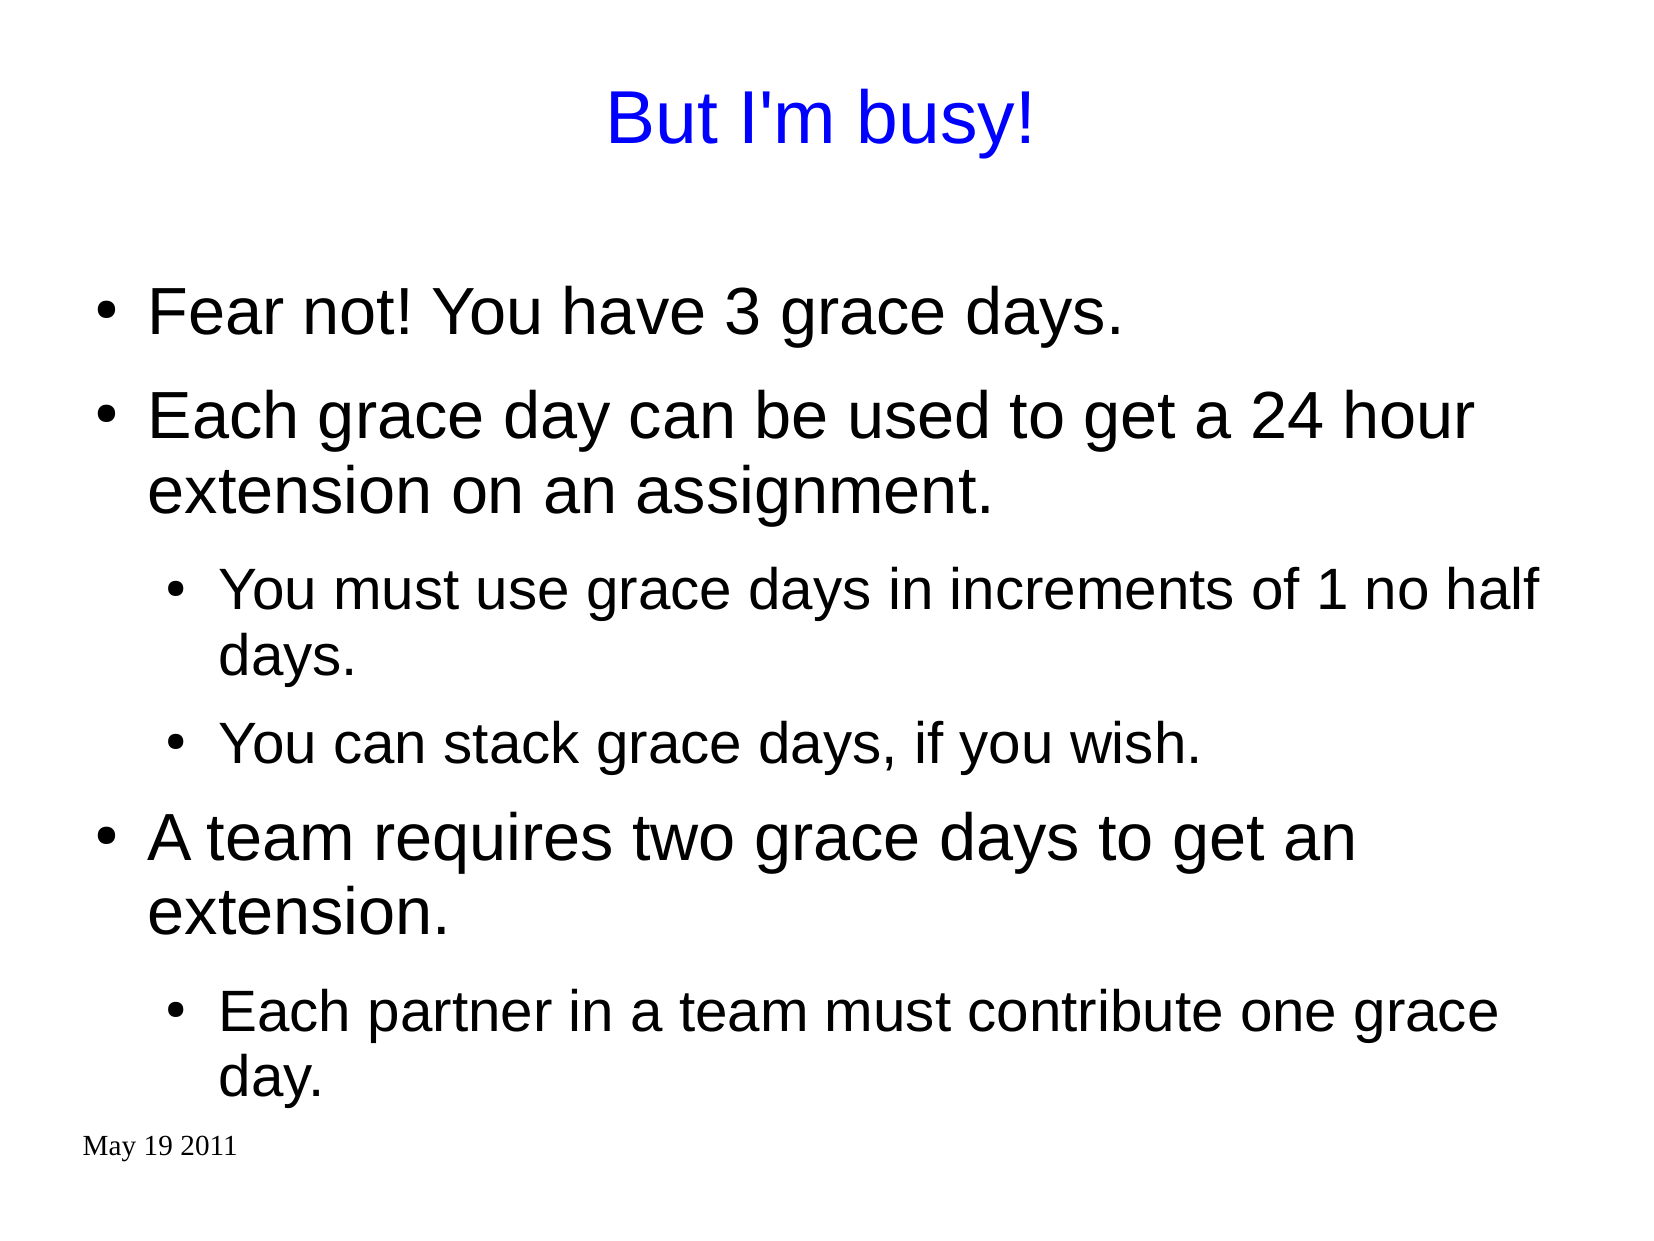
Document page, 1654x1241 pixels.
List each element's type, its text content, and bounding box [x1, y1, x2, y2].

list Fear not! You have 3 grace days. Each grace day can be used to get a 24 hour extension on an assignment. You must use grace days in increments of 1 no half days. You can stack grace days, if you wish. A team requires two grace days to get an extension. Each partner in a team must contribute one grace day. [76, 274, 1565, 1108]
title But I'm busy! [76, 58, 1565, 178]
